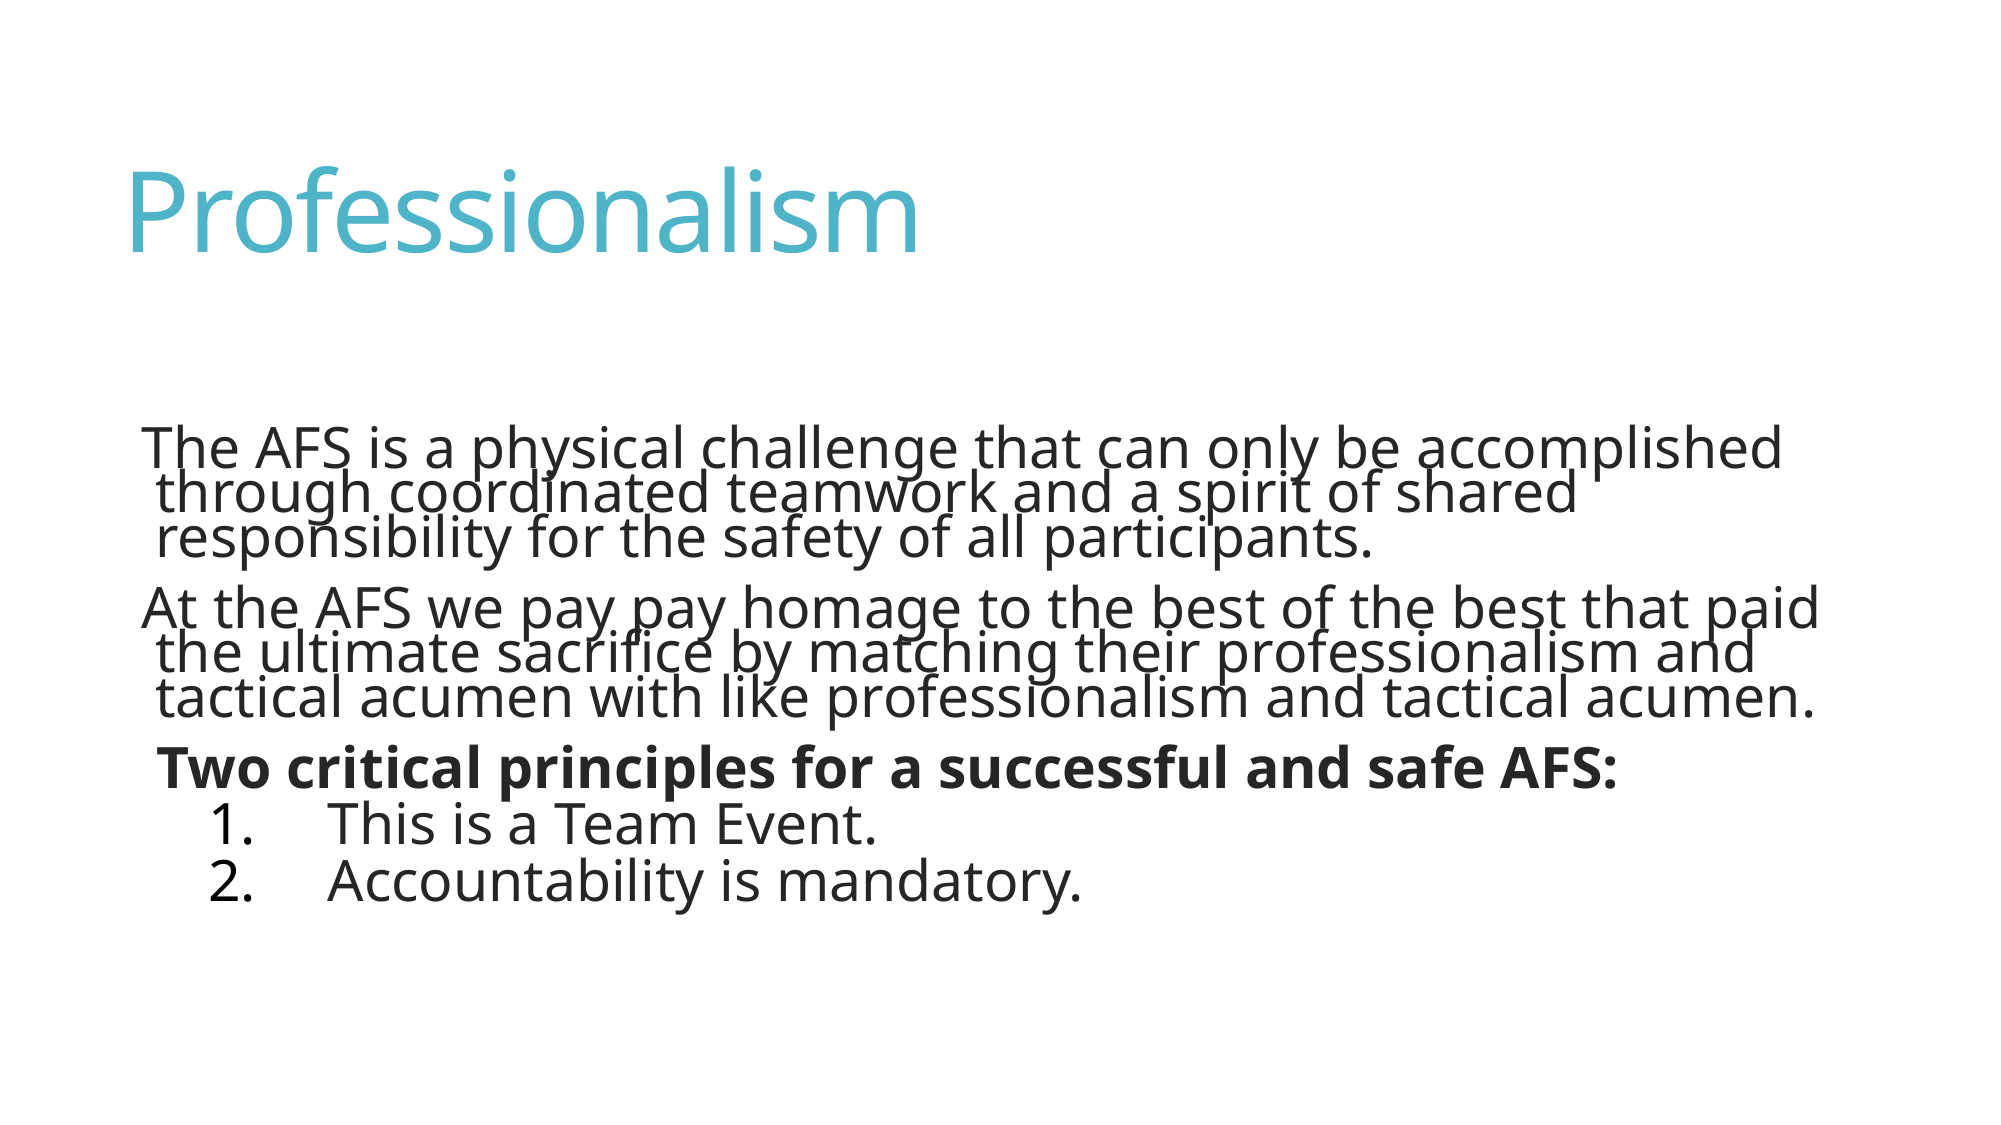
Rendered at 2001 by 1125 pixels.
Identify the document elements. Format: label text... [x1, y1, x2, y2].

list The AFS is a physical challenge that can only be accomplished through coordinated teamwork and a spirit of shared responsibility for the safety of all participants. At the AFS we pay pay homage to the best of the best that paid the ultimate sacrifice by matching their professionalism and tactical acumen with like professionalism and tactical acumen. Two critical principles for a successful and safe AFS: This is a Team Event. Accountability is mandatory. [110, 425, 1876, 1044]
title Professionalism [107, 81, 1876, 354]
